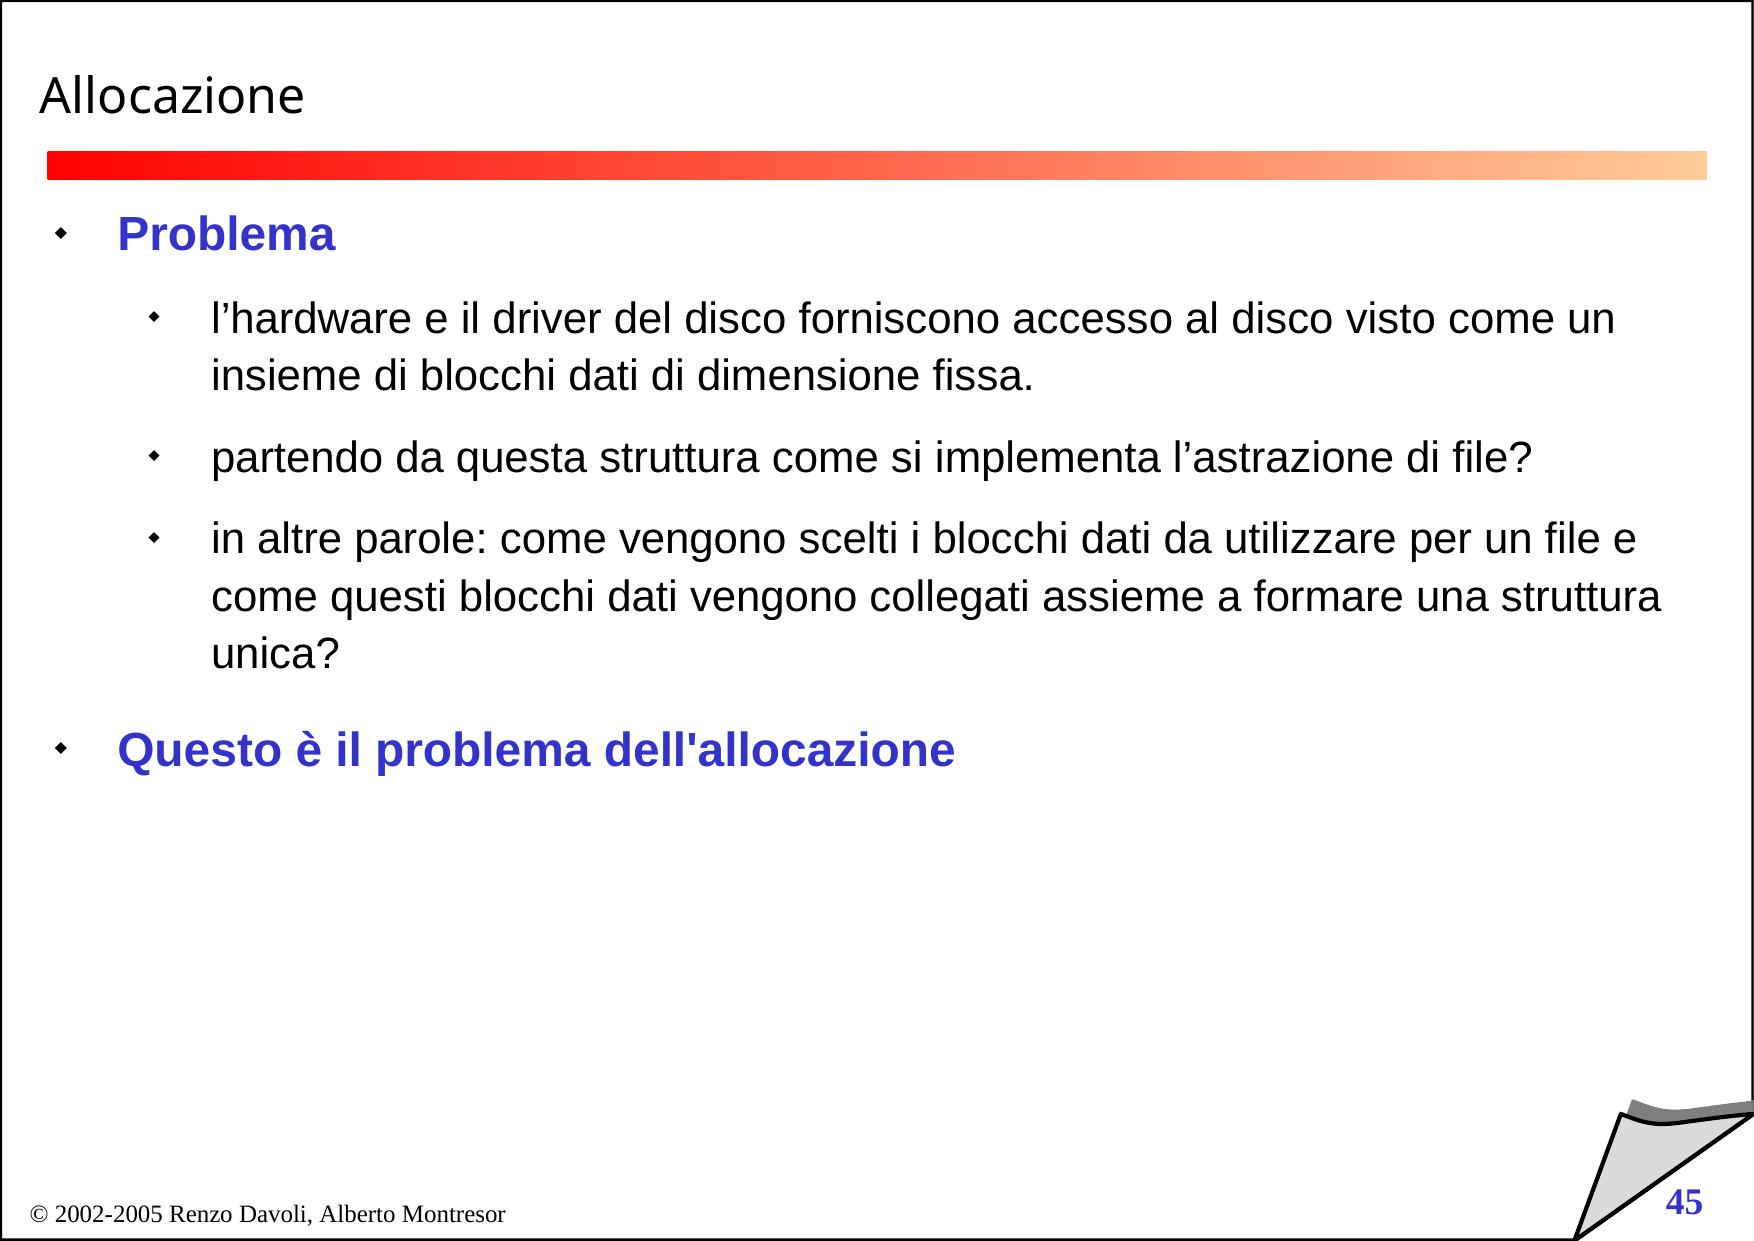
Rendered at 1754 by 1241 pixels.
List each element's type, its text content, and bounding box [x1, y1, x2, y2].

text_box 9 [1469, 152, 1474, 179]
title Allocazione [40, 49, 1713, 144]
list Problema l’hardware e il driver del disco forniscono accesso al disco visto come un insieme di blocchi dati di dimensione fissa. partendo da questa struttura come si implementa l’astrazione di file? in altre parole: come vengono scelti i blocchi dati da utilizzare per un file e come questi blocchi dati vengono collegati assieme a formare una struttura unica? Questo è il problema dell'allocazione [54, 206, 1692, 897]
